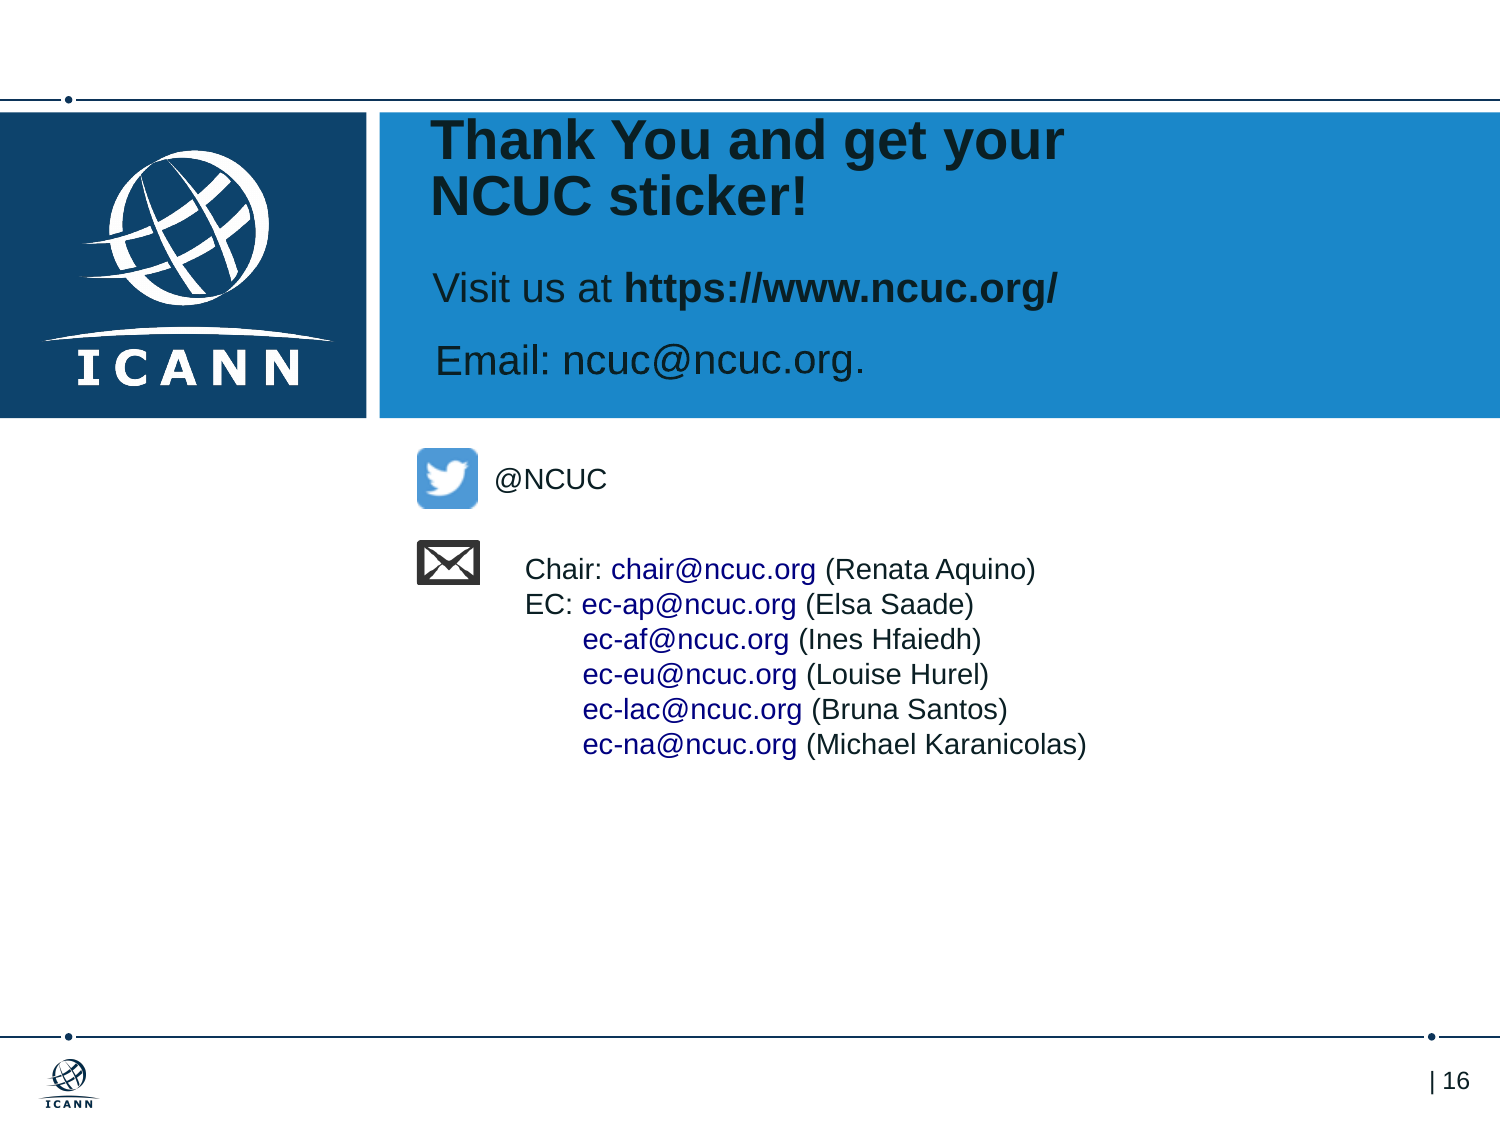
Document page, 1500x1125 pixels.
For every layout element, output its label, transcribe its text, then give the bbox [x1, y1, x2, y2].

title Chair: chair@ncuc.org (Renata Aquino) EC: ec-ap@ncuc.org (Elsa Saade) ec-af@ncuc.org (Ines Hfaiedh) ec-eu@ncuc.org (Louise Hurel) ec-lac@ncuc.org (Bruna Santos) ec-na@ncuc.org (Michael Karanicolas) [510, 542, 1126, 631]
text_box Thank You and get your NCUC sticker! [416, 106, 1141, 241]
text_box Visit us at https://www.ncuc.org/ [432, 260, 1500, 315]
text_box @NCUC [493, 451, 878, 508]
picture [417, 448, 478, 509]
text_box Email: ncuc@ncuc.org. [435, 328, 1415, 390]
picture [416, 539, 481, 585]
picture [38, 1059, 100, 1108]
